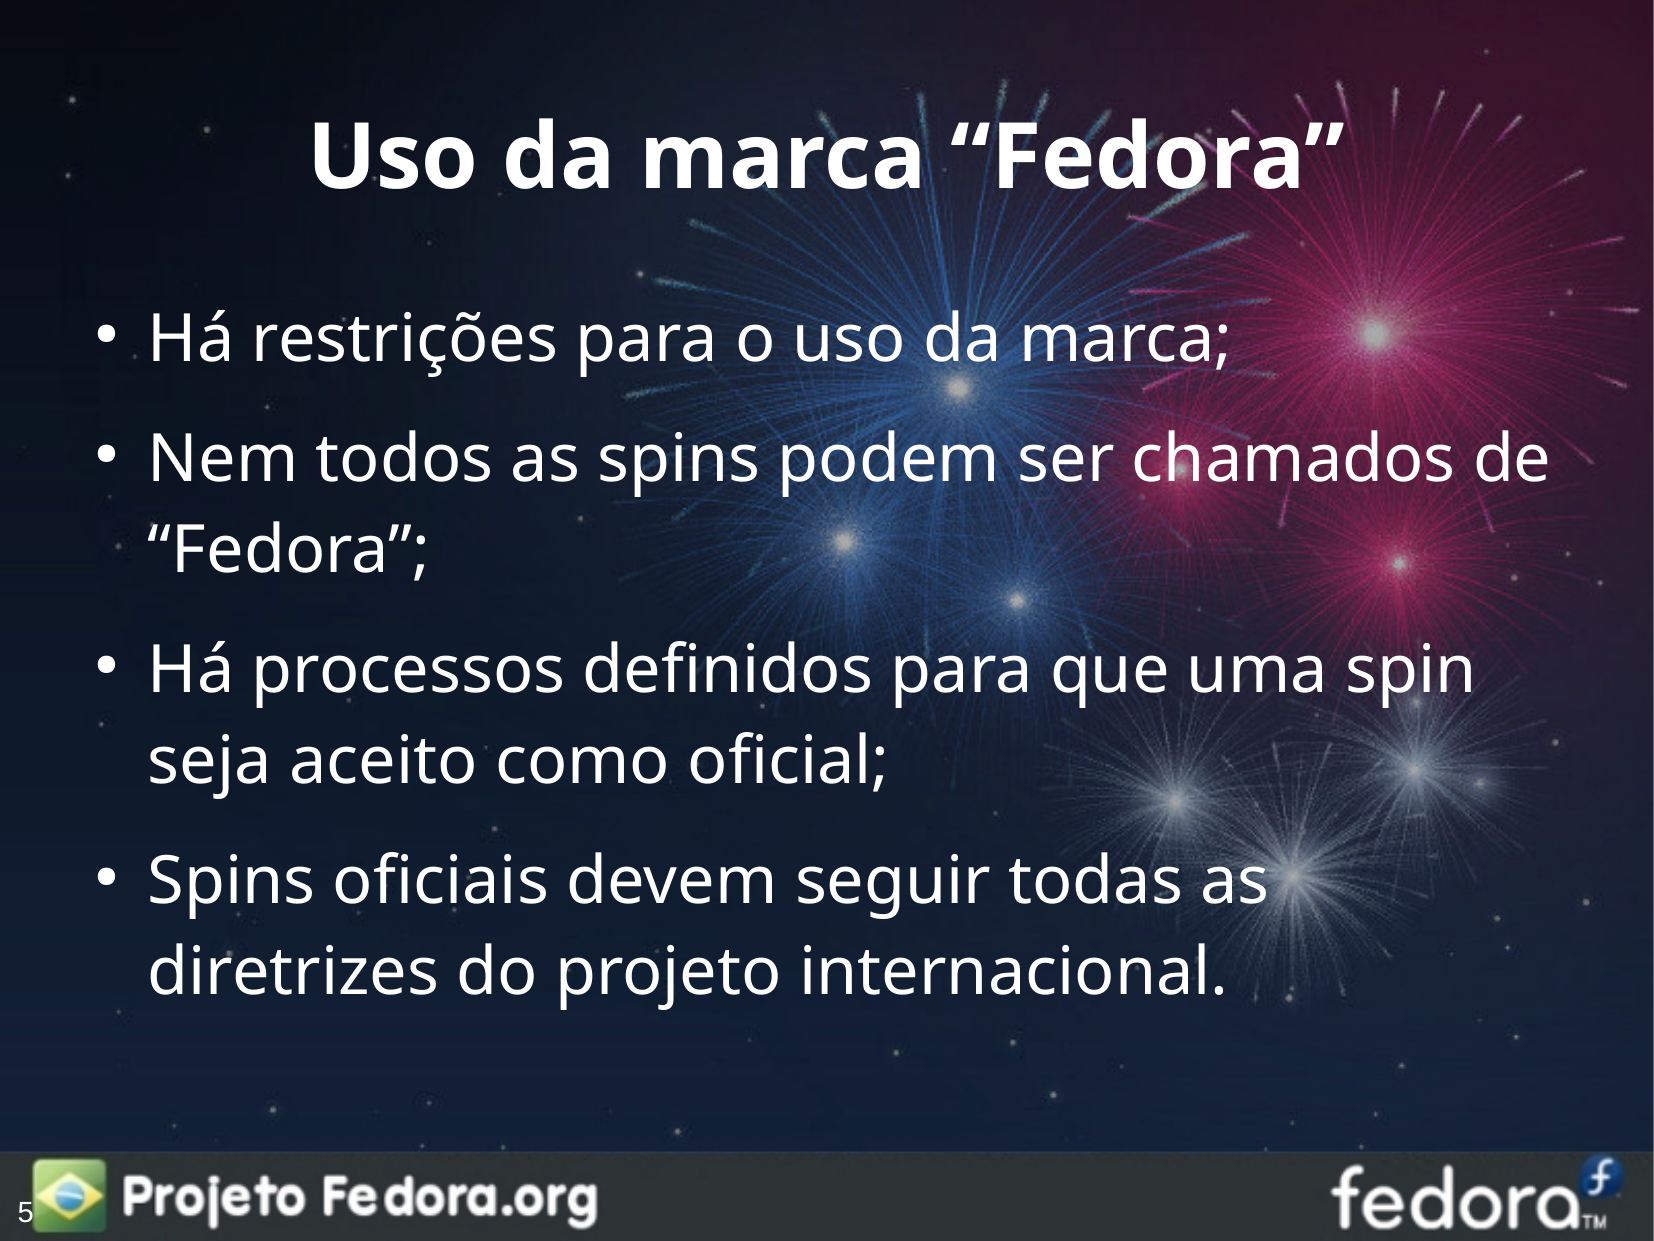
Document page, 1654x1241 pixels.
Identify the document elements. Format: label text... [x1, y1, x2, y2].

picture [0, 0, 1654, 1241]
title Uso da marca “Fedora” [82, 49, 1571, 257]
list Há restrições para o uso da marca; Nem todos as spins podem ser chamados de “Fedora”; Há processos definidos para que uma spin seja aceito como oficial; Spins oficiais devem seguir todas as diretrizes do projeto internacional. [76, 290, 1565, 1123]
